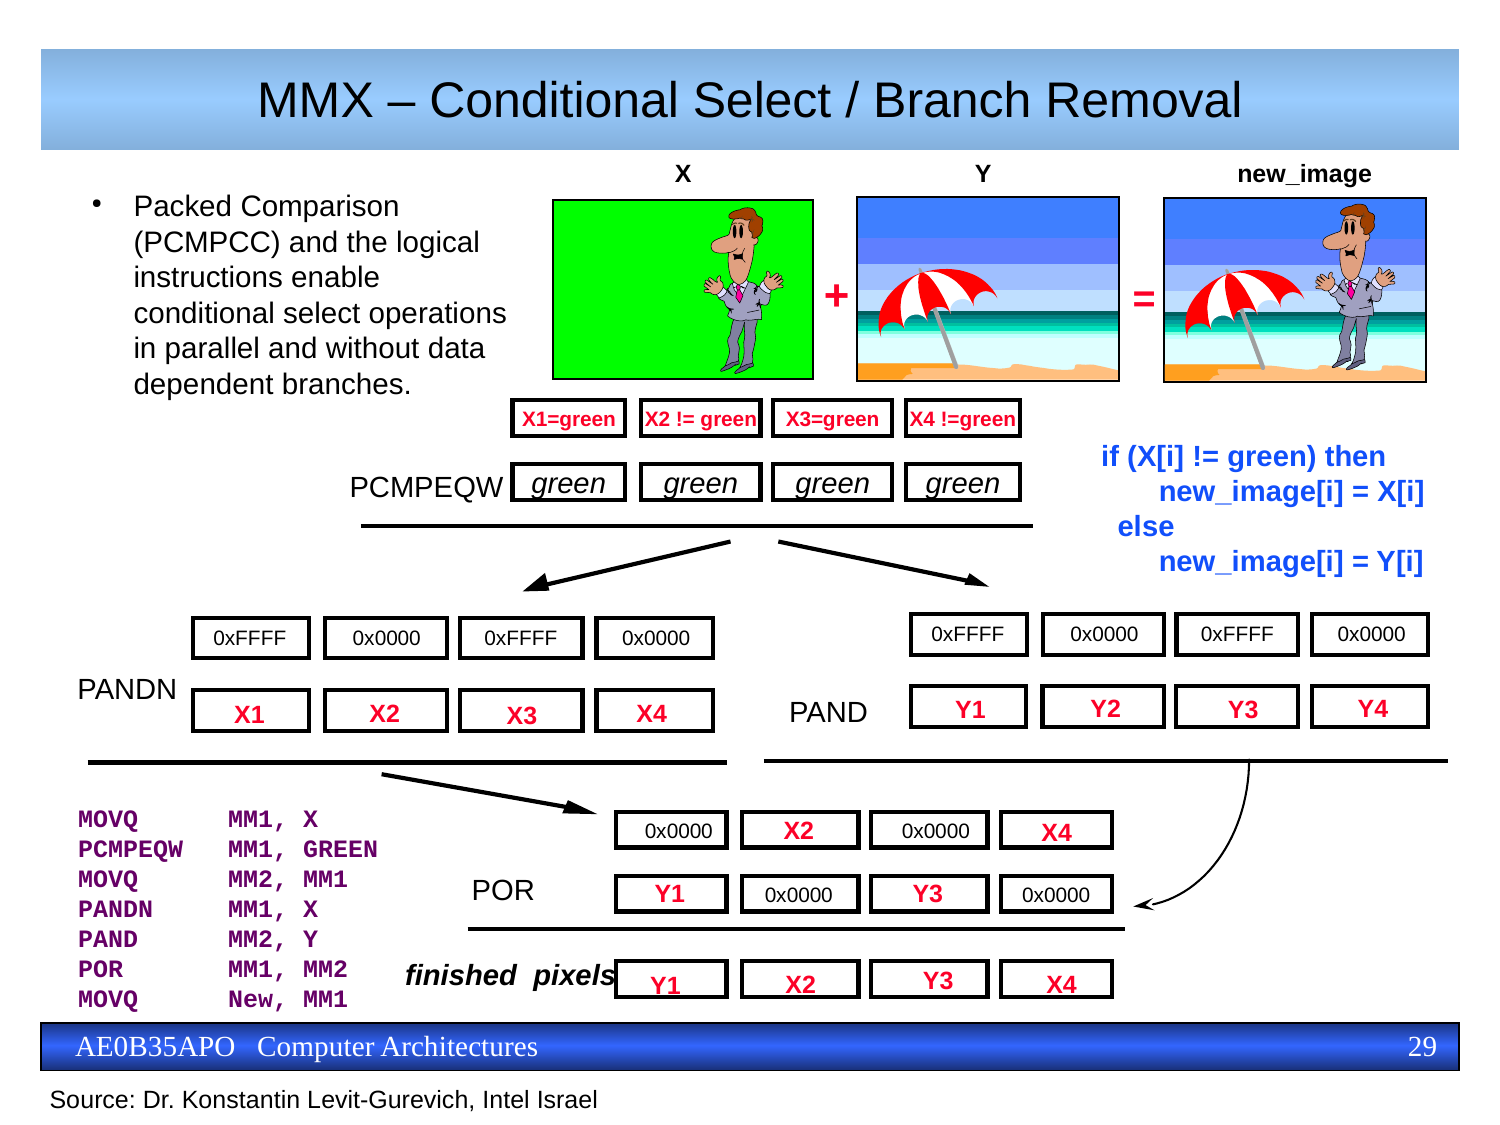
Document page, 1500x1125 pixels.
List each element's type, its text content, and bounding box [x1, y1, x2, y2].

text_box PCMPEQW [334, 460, 519, 511]
text_box 0x0000 [1311, 612, 1421, 654]
text_box Y3 [907, 957, 988, 1003]
text_box 0x0000 [738, 873, 848, 914]
text_box X4 [1026, 809, 1088, 855]
text_box X4 !=green [906, 400, 1020, 436]
chart [703, 206, 784, 375]
text_box X2 != green [641, 400, 761, 436]
text_box finished pixels [394, 949, 632, 1000]
text_box X4 [1031, 960, 1099, 1006]
text_box [522, 572, 550, 592]
text_box 0xFFFF [469, 616, 573, 657]
text_box 0x0000 [995, 873, 1106, 914]
text_box X2 [770, 960, 846, 1006]
text_box X3 [491, 691, 553, 738]
chart [858, 198, 1118, 380]
text_box green [641, 464, 761, 500]
text_box 0x0000 [629, 809, 729, 850]
text_box 0xFFFF [1185, 612, 1289, 654]
text_box 0xFFFF [186, 616, 302, 657]
text_box 0xFFFF [904, 612, 1020, 654]
text_box 0x0000 [886, 809, 986, 850]
text_box X1=green [526, 400, 626, 436]
text_box PANDN [62, 662, 200, 713]
text_box Y1 [940, 685, 1002, 731]
list Packed Comparison (PCMPCC) and the logical instructions enable conditional select operations in parallel and without data dependent branches. [62, 179, 526, 442]
text_box PANDN [195, 692, 200, 713]
text_box [596, 617, 713, 659]
text_box new_image [1222, 149, 1388, 195]
text_box X [659, 149, 707, 195]
text_box = [1122, 267, 1163, 326]
text_box X3=green [773, 400, 893, 436]
text_box X2 [768, 806, 830, 852]
text_box PAND [773, 686, 884, 737]
text_box X1 [218, 691, 281, 737]
text_box 0x0000 [1045, 616, 1154, 653]
text_box [459, 617, 583, 659]
chart [1164, 199, 1426, 381]
text_box if (X[i] != green) then new_image[i] = X[i] else new_image[i] = Y[i] [1085, 429, 1440, 585]
text_box Y3 [897, 870, 959, 916]
text_box MOVQ MM1, X PCMPEQW MM1, GREEN MOVQ MM2, MM1 PANDN MM1, X PAND MM2, Y POR MM1, MM2 MOVQ New, MM1 [62, 795, 394, 1021]
text_box Y1 [639, 870, 701, 916]
text_box green [773, 464, 893, 500]
text_box green [906, 464, 1020, 500]
text_box Y3 [1212, 686, 1274, 732]
text_box Y4 [1342, 684, 1404, 730]
text_box X4 [621, 690, 683, 736]
text_box Source: Dr. Konstantin Levit-Gurevich, Intel Israel [34, 1078, 937, 1125]
text_box [562, 800, 598, 815]
title MMX – Conditional Select / Branch Removal [41, 49, 1459, 150]
text_box Y [959, 149, 1007, 195]
text_box POR [456, 863, 551, 914]
text_box Y1 [635, 961, 706, 1007]
text_box green [512, 464, 626, 500]
text_box X2 [354, 690, 416, 736]
text_box Y2 [1075, 684, 1137, 730]
text_box + [813, 261, 860, 325]
text_box 0x0000 [595, 616, 706, 657]
text_box 0x0000 [327, 620, 436, 656]
text_box [553, 200, 814, 380]
text_box [964, 573, 990, 587]
